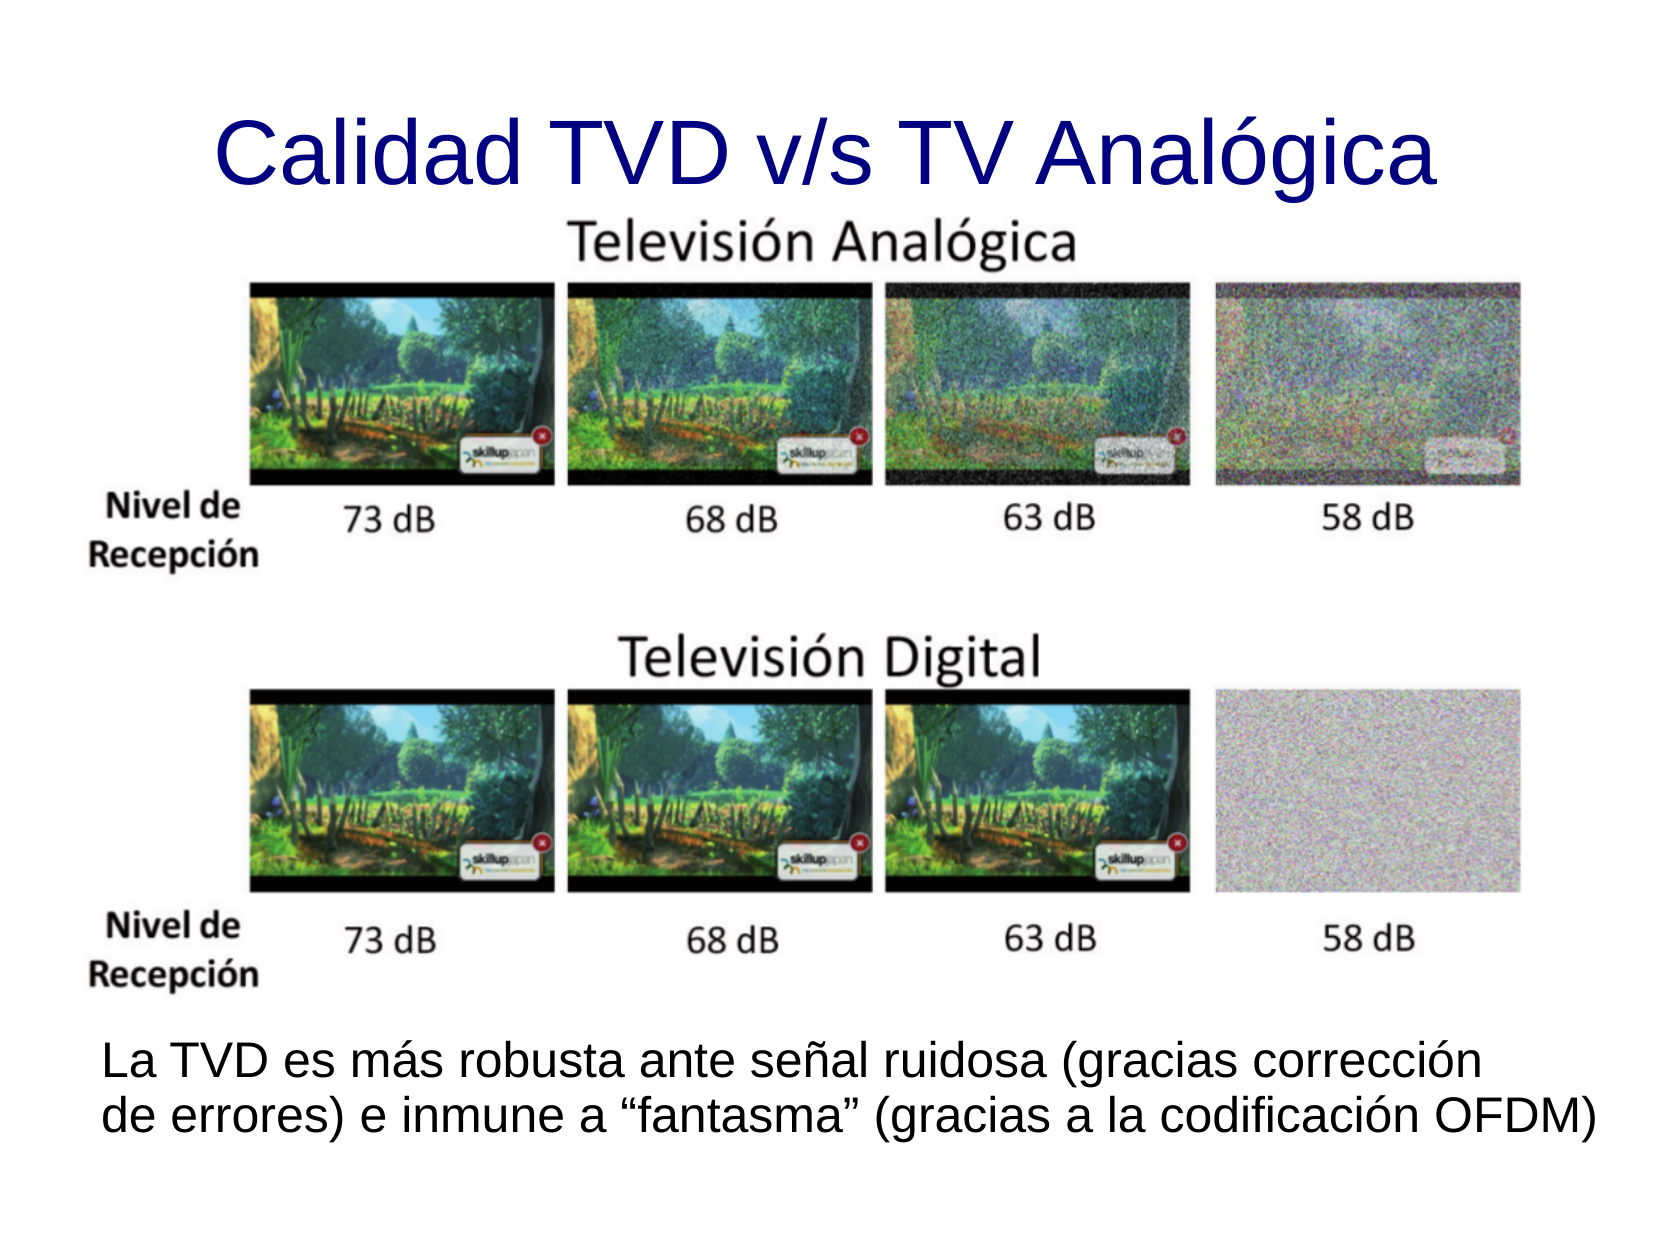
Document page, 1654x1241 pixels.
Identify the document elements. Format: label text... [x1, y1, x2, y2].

title Calidad TVD v/s TV Analógica [82, 49, 1571, 257]
text_box La TVD es más robusta ante señal ruidosa (gracias corrección de errores) e inmune a “fantasma” (gracias a la codificación OFDM) [86, 1024, 1615, 1152]
picture [82, 214, 1538, 1007]
